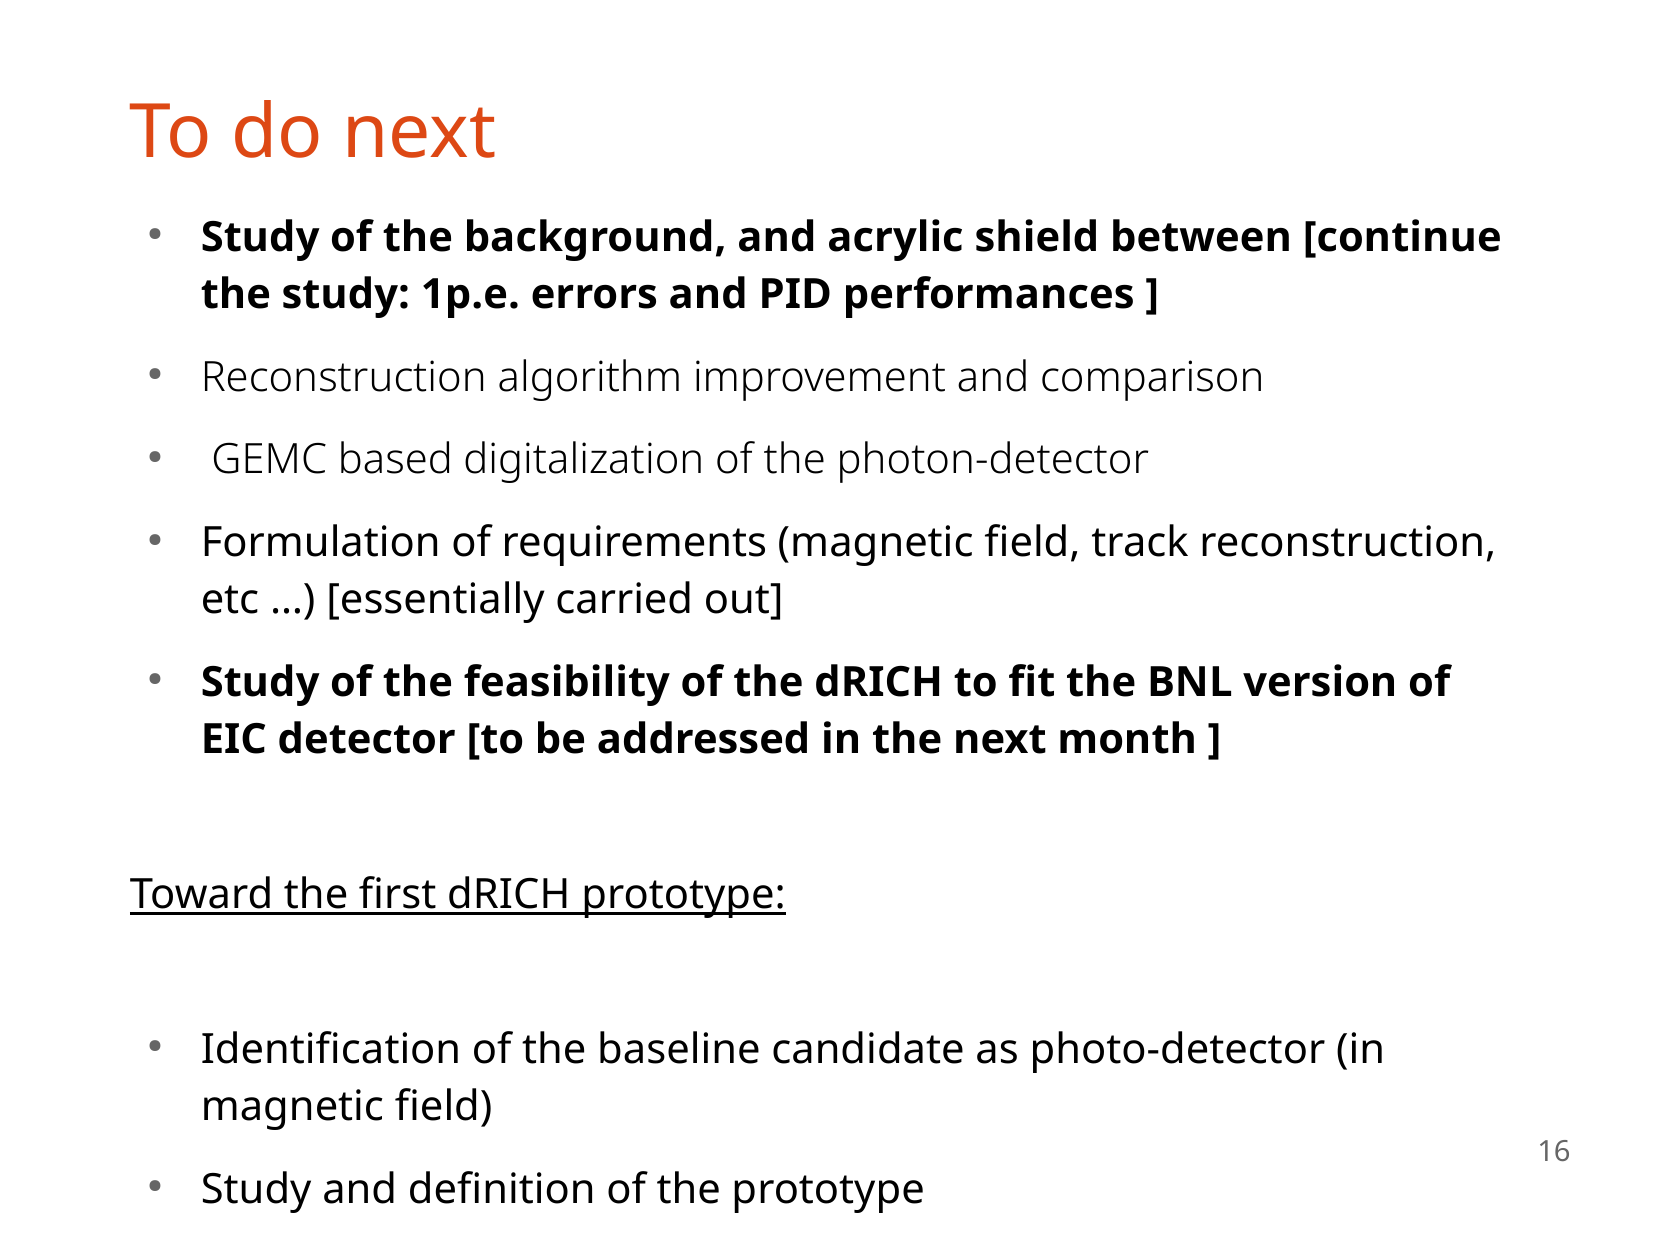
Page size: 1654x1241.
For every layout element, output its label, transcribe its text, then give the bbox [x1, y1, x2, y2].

list Study of the background, and acrylic shield between [continue the study: 1p.e. errors and PID performances ] Reconstruction algorithm improvement and comparison GEMC based digitalization of the photon-detector Formulation of requirements (magnetic field, track reconstruction, etc …) [essentially carried out] Study of the feasibility of the dRICH to fit the BNL version of EIC detector [to be addressed in the next month ] Toward the first dRICH prototype: Identification of the baseline candidate as photo-detector (in magnetic field) Study and definition of the prototype [129, 206, 1518, 921]
title To do next [129, 64, 1518, 192]
